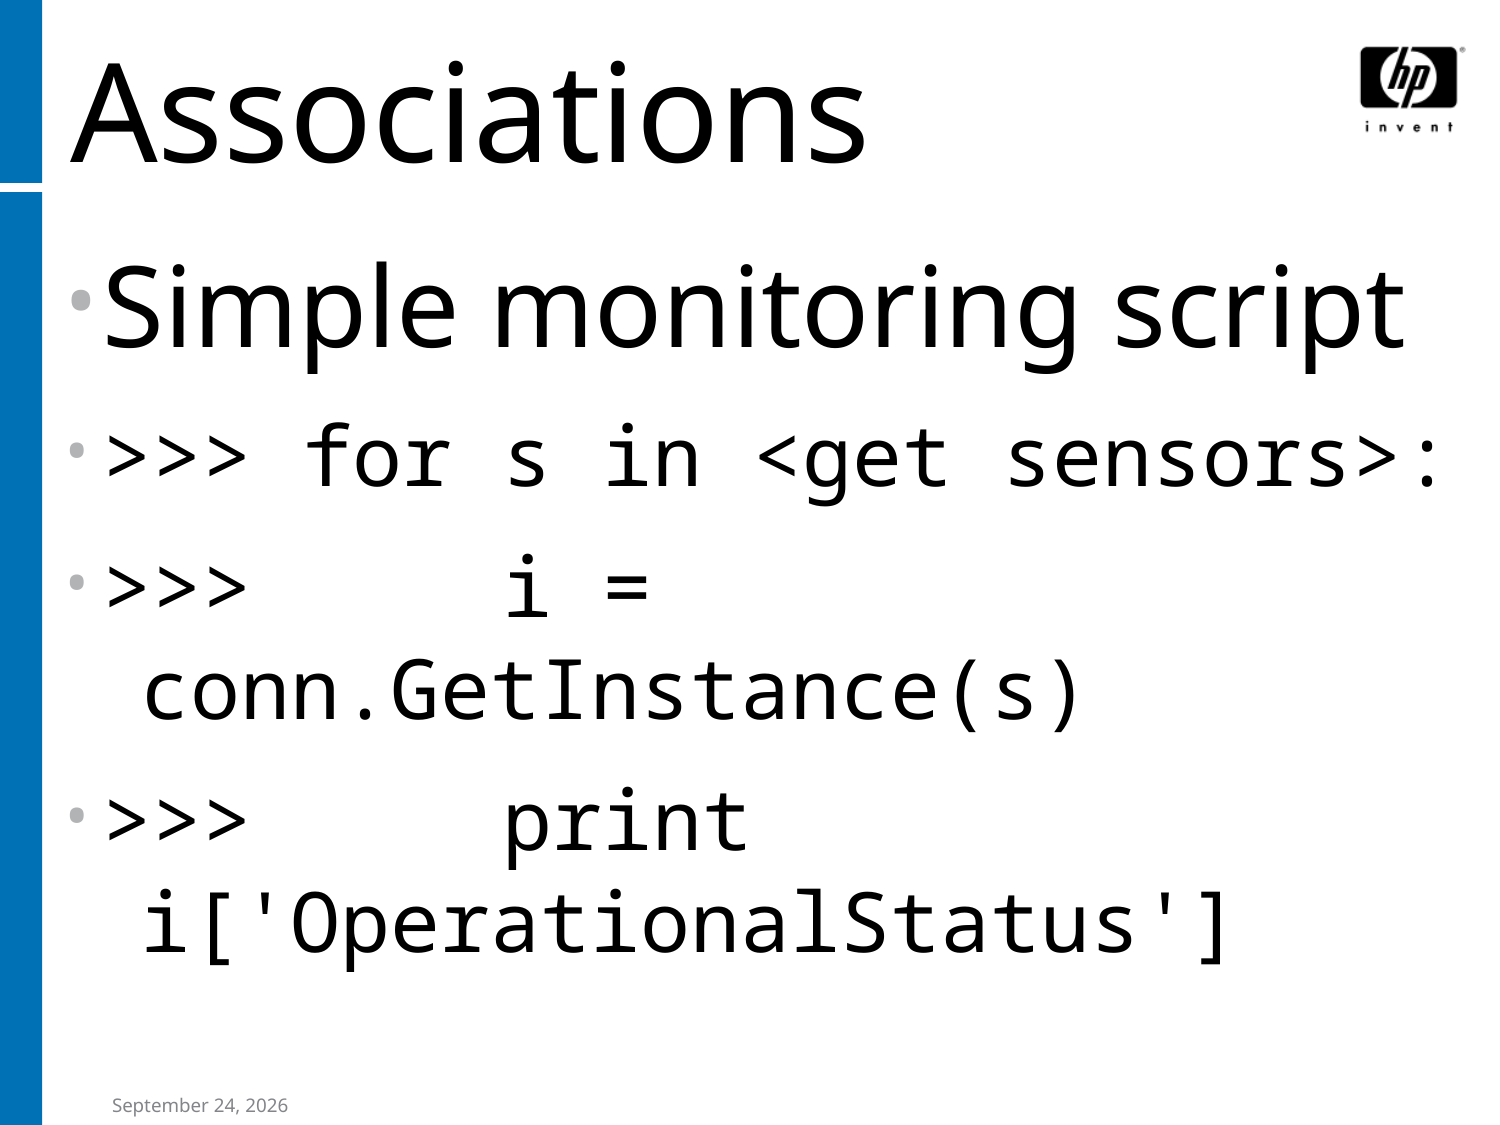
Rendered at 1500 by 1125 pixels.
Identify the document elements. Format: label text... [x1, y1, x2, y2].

title Associations [70, 18, 1322, 207]
list Simple monitoring script >>> for s in <get sensors>: >>> i = conn.GetInstance(s) >>> print i['OperationalStatus'] [65, 237, 1477, 1063]
picture [1350, 37, 1472, 141]
